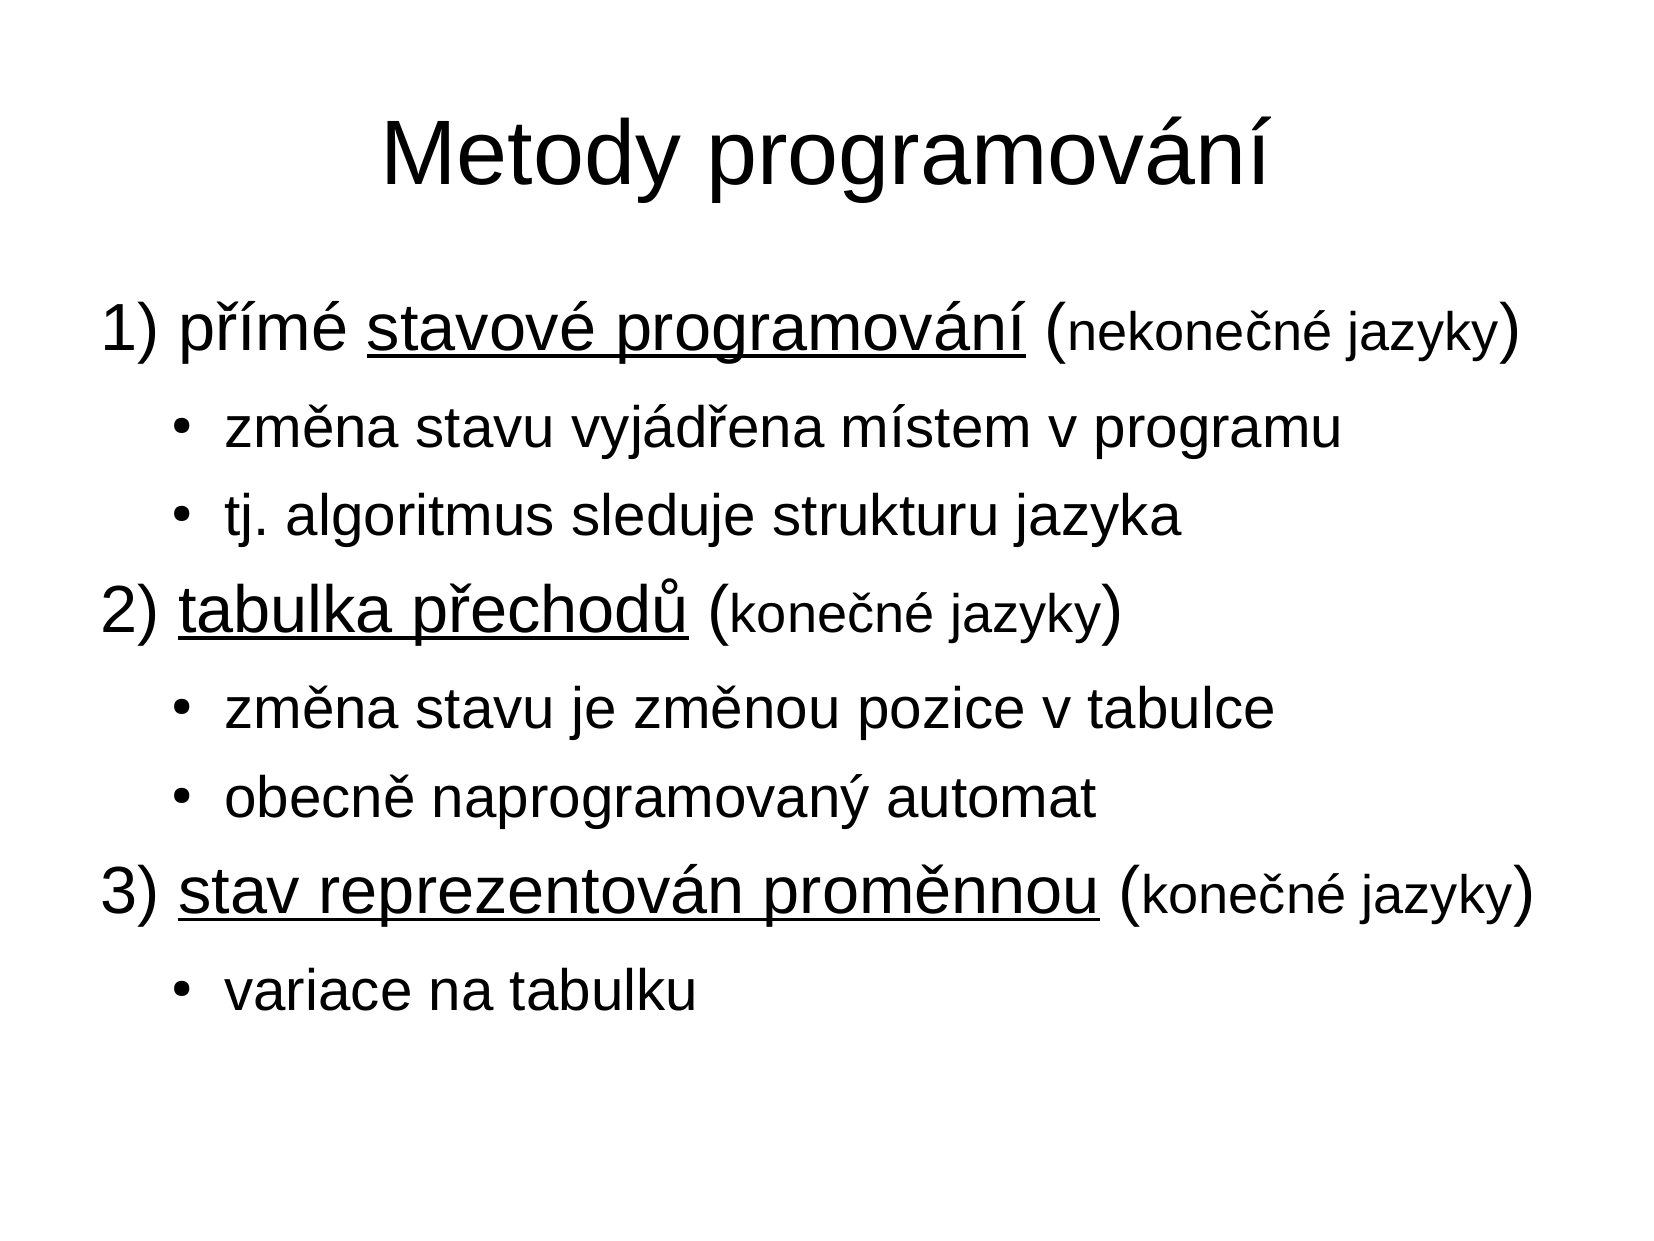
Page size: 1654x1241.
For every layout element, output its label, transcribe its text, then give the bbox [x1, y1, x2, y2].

list přímé stavové programování (nekonečné jazyky) změna stavu vyjádřena místem v programu tj. algoritmus sleduje strukturu jazyka tabulka přechodů (konečné jazyky) změna stavu je změnou pozice v tabulce obecně naprogramovaný automat stav reprezentován proměnnou (konečné jazyky) variace na tabulku [82, 290, 1571, 1094]
title Metody programování [82, 56, 1571, 250]
